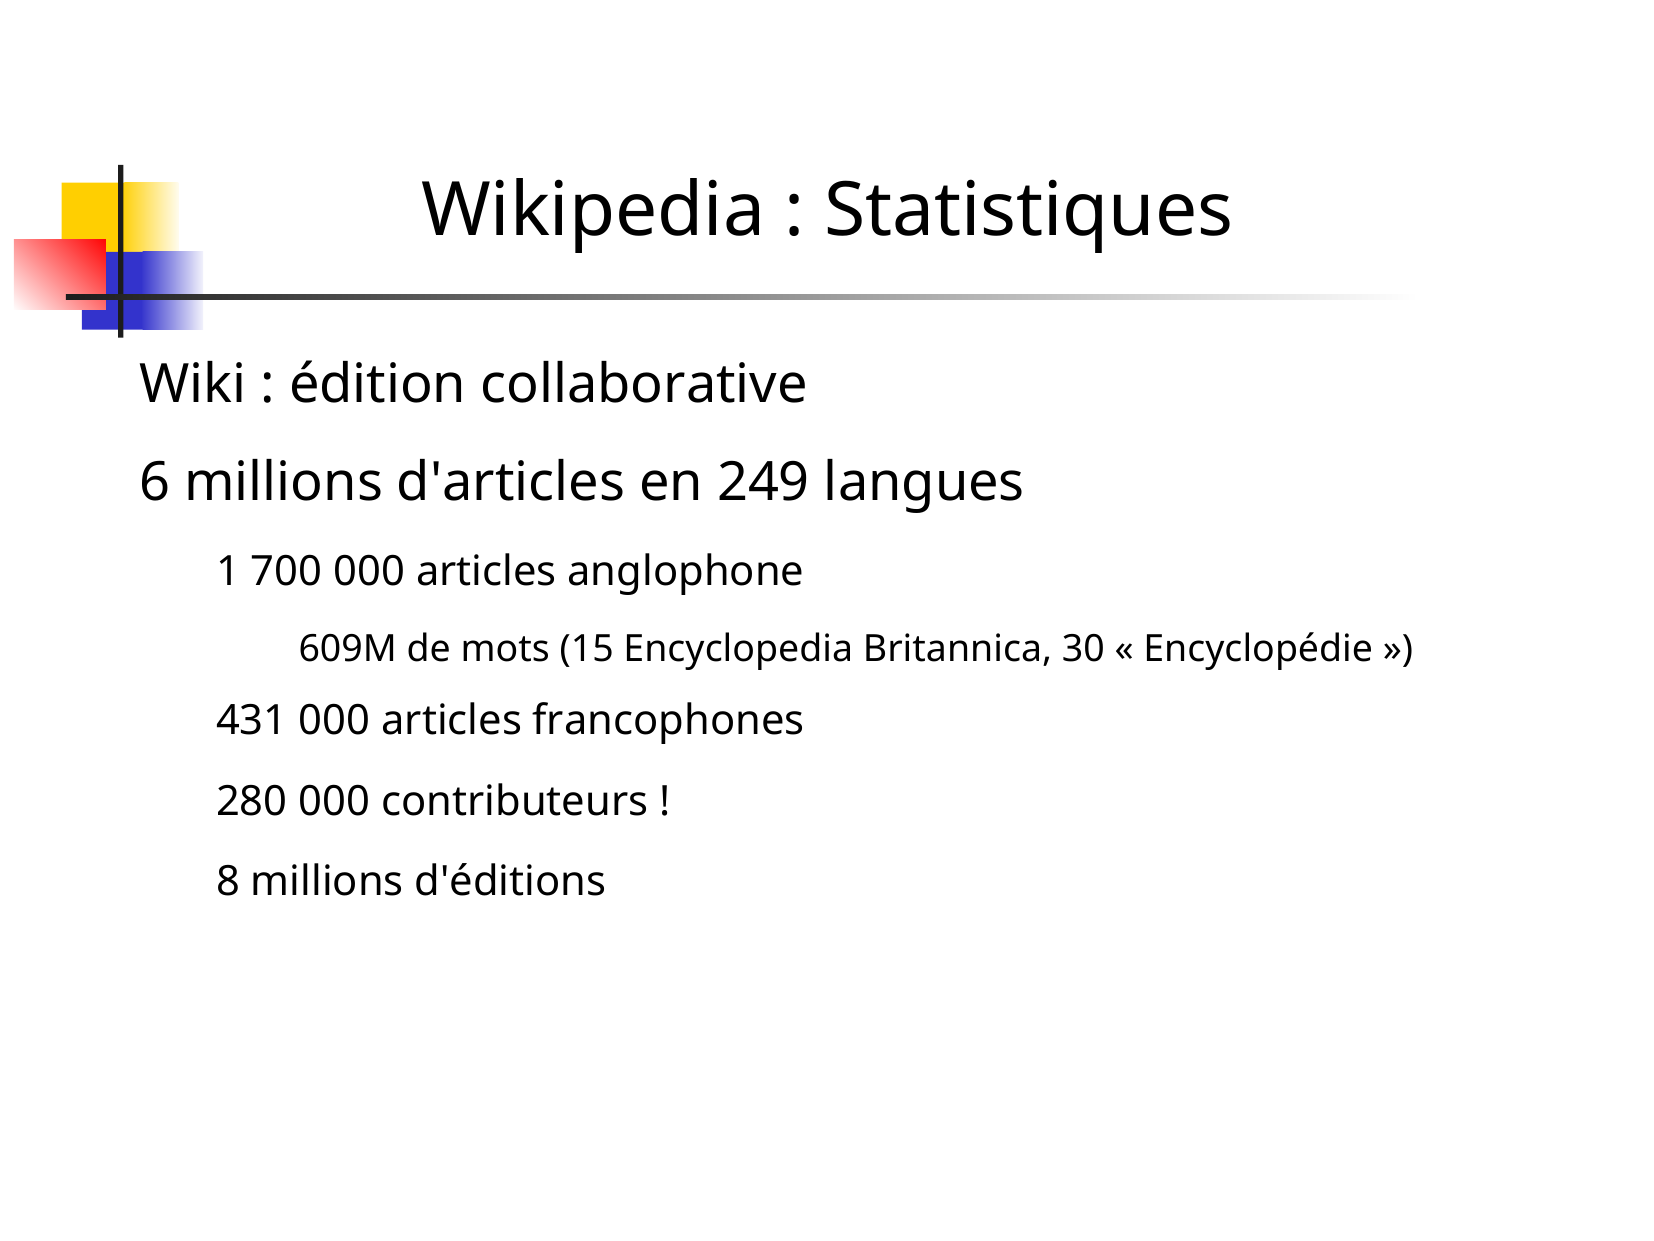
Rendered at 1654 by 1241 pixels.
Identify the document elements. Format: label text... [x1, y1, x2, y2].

list Wiki : édition collaborative 6 millions d'articles en 249 langues 1 700 000 articles anglophone 609M de mots (15 Encyclopedia Britannica, 30 « Encyclopédie ») 431 000 articles francophones 280 000 contributeurs ! 8 millions d'éditions [121, 344, 1534, 1127]
title Wikipedia : Statistiques [121, 102, 1534, 311]
